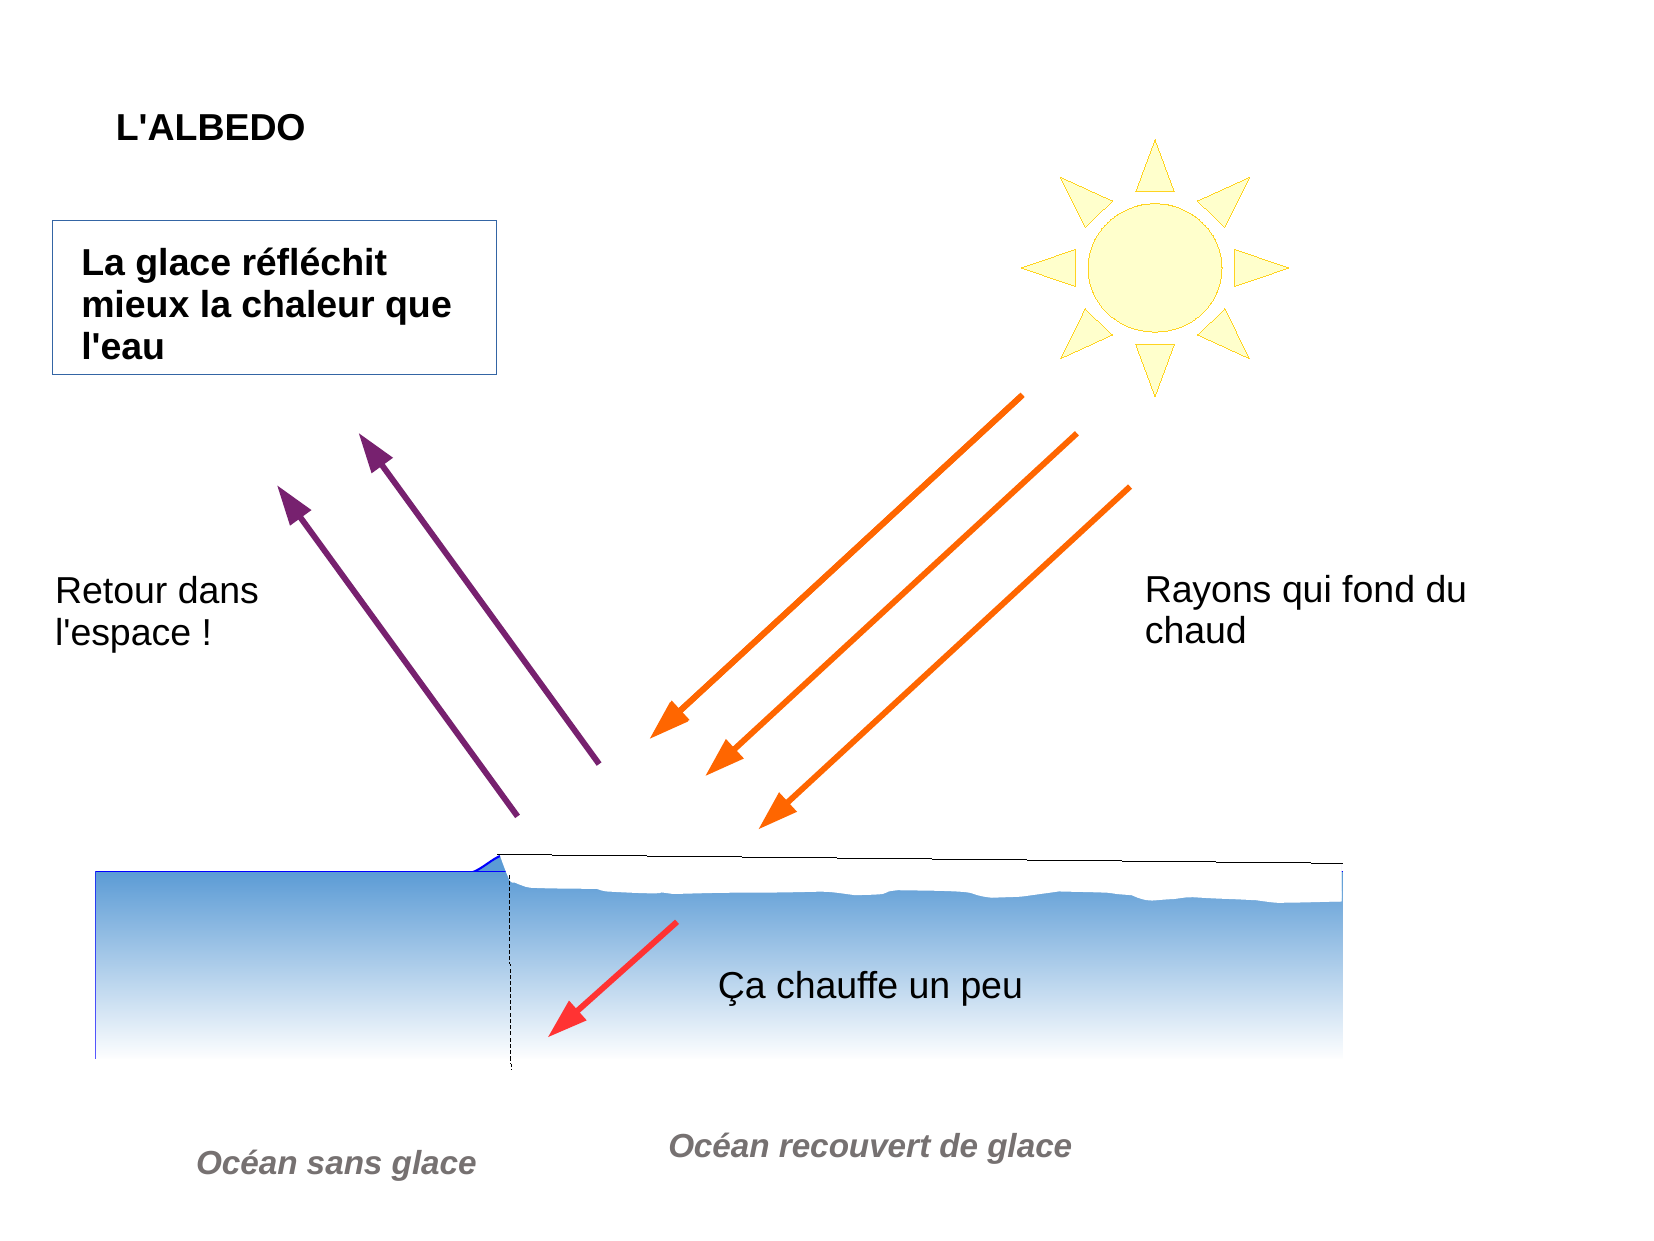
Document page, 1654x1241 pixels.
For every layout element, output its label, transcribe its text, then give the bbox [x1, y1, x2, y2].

text_box [1088, 203, 1223, 333]
text_box Retour dans l'espace ! [40, 562, 439, 662]
text_box La glace réfléchit mieux la chaleur que l'eau [66, 233, 473, 375]
text_box [1197, 308, 1250, 359]
text_box L'ALBEDO [101, 98, 567, 156]
text_box [1234, 249, 1289, 287]
text_box [1135, 139, 1175, 192]
text_box Ça chauffe un peu [703, 956, 1102, 1014]
text_box Océan recouvert de glace [653, 1116, 1097, 1172]
text_box [52, 220, 497, 375]
text_box [1021, 249, 1076, 287]
text_box [1060, 308, 1113, 359]
text_box [1060, 177, 1113, 228]
text_box [95, 843, 1343, 1059]
text_box [1197, 177, 1250, 228]
text_box [1135, 344, 1175, 397]
text_box Océan sans glace [172, 1133, 492, 1189]
text_box Rayons qui fond du chaud [1130, 560, 1529, 660]
